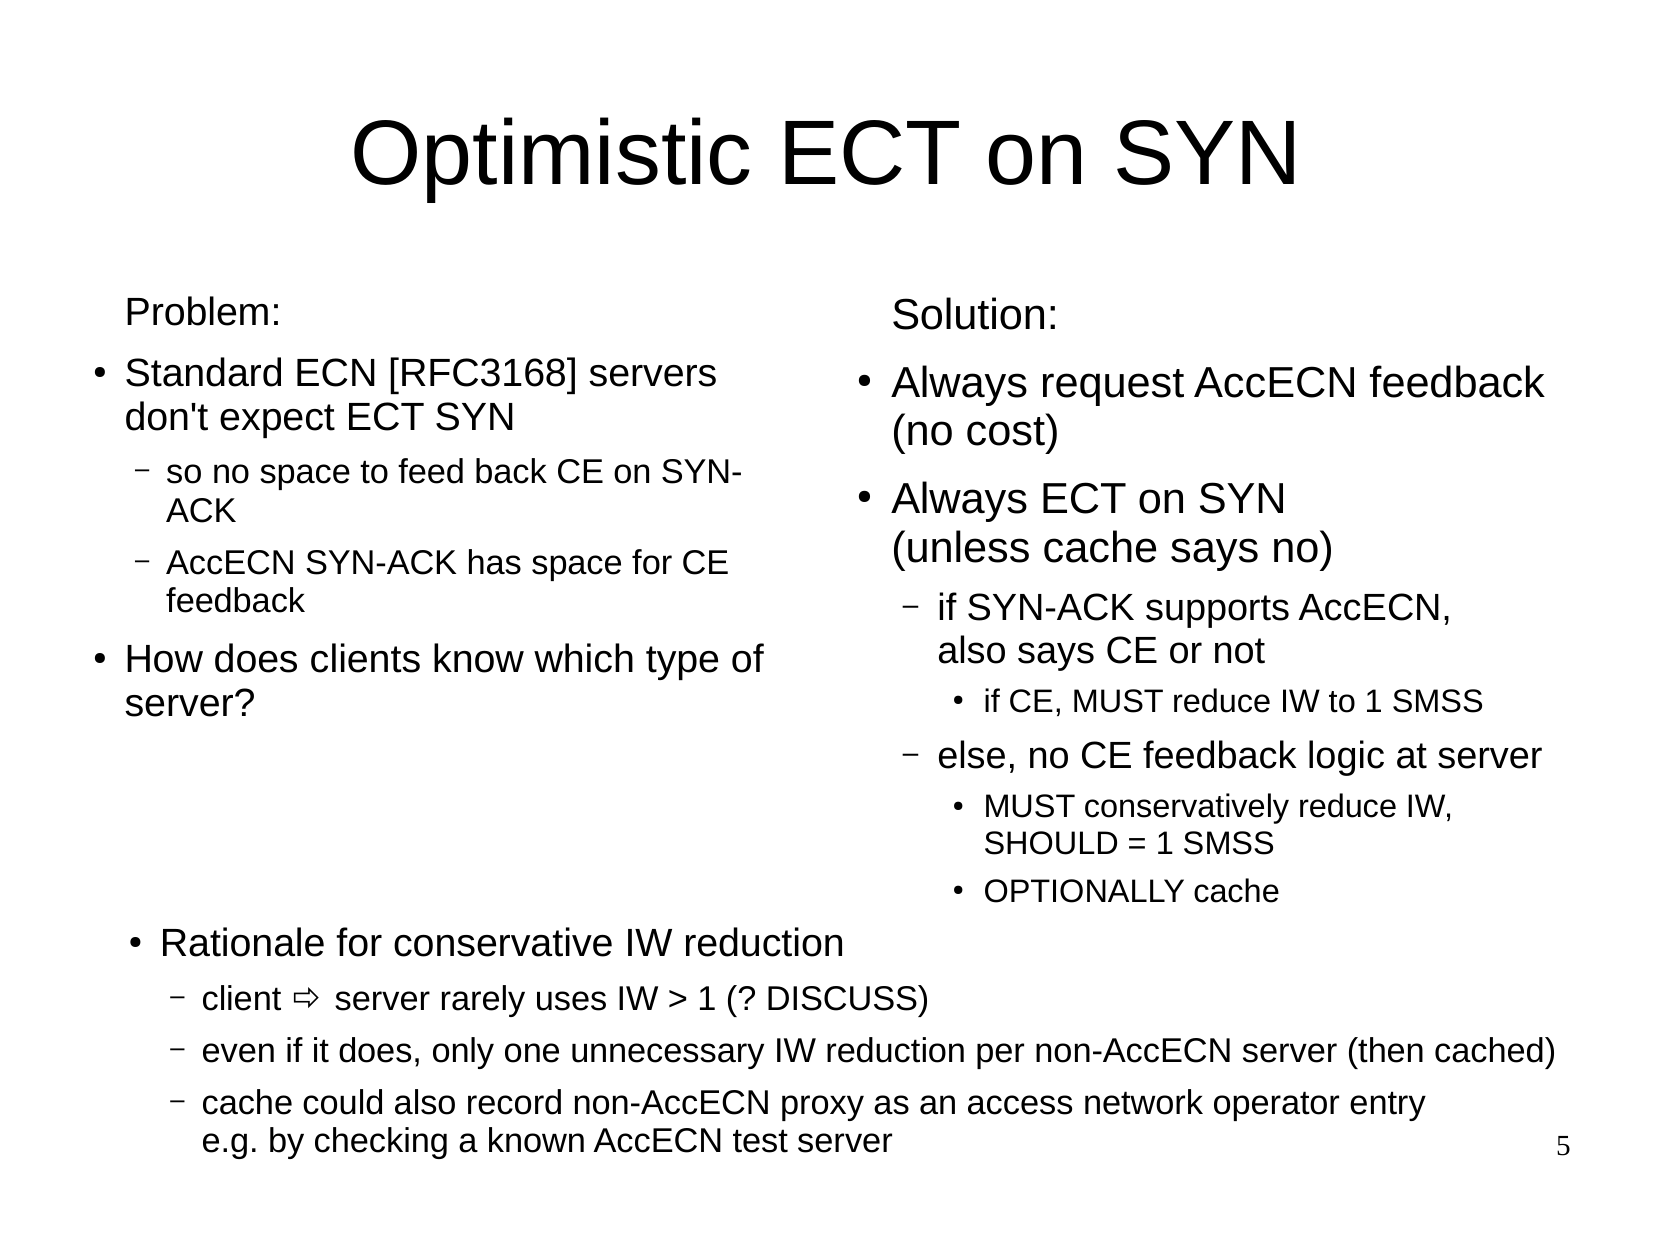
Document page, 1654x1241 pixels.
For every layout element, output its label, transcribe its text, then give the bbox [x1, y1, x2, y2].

title Optimistic ECT on SYN [82, 49, 1571, 257]
list Solution: Always request AccECN feedback (no cost) Always ECT on SYN (unless cache says no) if SYN-ACK supports AccECN, also says CE or not if CE, MUST reduce IW to 1 SMSS else, no CE feedback logic at server MUST conservatively reduce IW, SHOULD = 1 SMSS OPTIONALLY cache [845, 290, 1572, 922]
list Problem: Standard ECN [RFC3168] servers don't expect ECT SYN so no space to feed back CE on SYN-ACK AccECN SYN-ACK has space for CE feedback How does clients know which type of server? [82, 290, 809, 922]
list Rationale for conservative IW reduction client  server rarely uses IW > 1 (? DISCUSS) even if it does, only one unnecessary IW reduction per non-AccECN server (then cached) cache could also record non-AccECN proxy as an access network operator entry e.g. by checking a known AccECN test server [118, 921, 1571, 1193]
